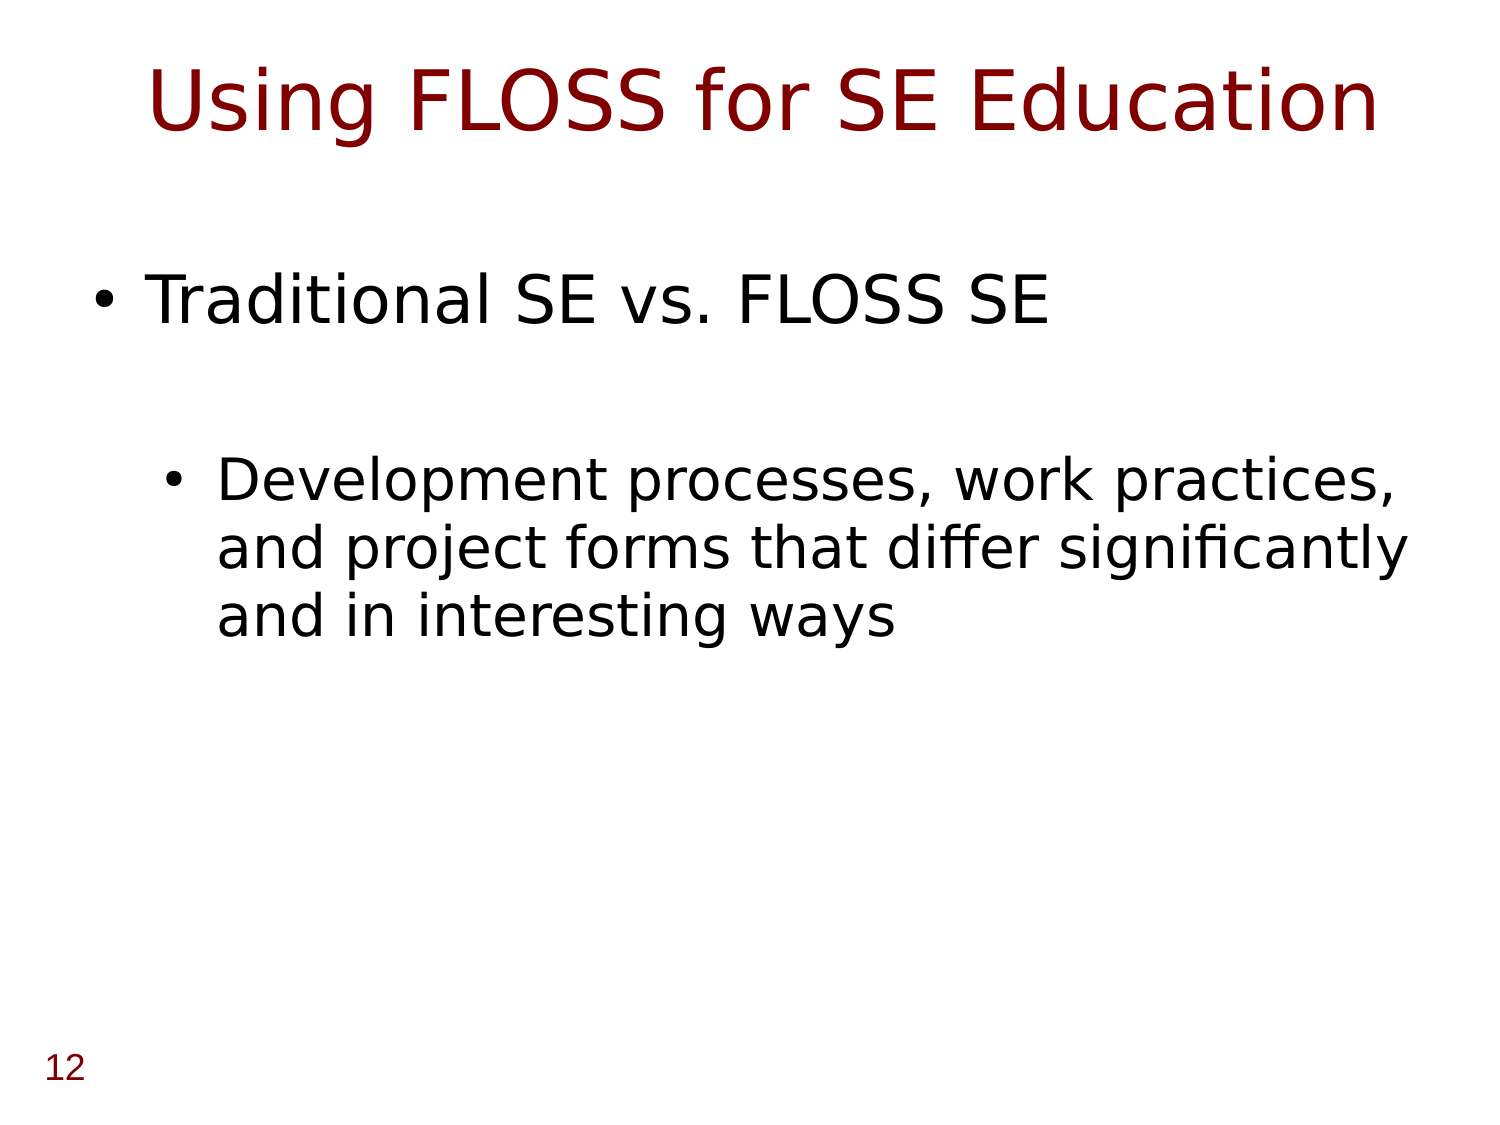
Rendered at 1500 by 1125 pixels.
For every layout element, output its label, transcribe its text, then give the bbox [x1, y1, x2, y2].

list Traditional SE vs. FLOSS SE Development processes, work practices, and project forms that differ significantly and in interesting ways [75, 261, 1447, 1004]
title Using FLOSS for SE Education [70, 27, 1459, 178]
